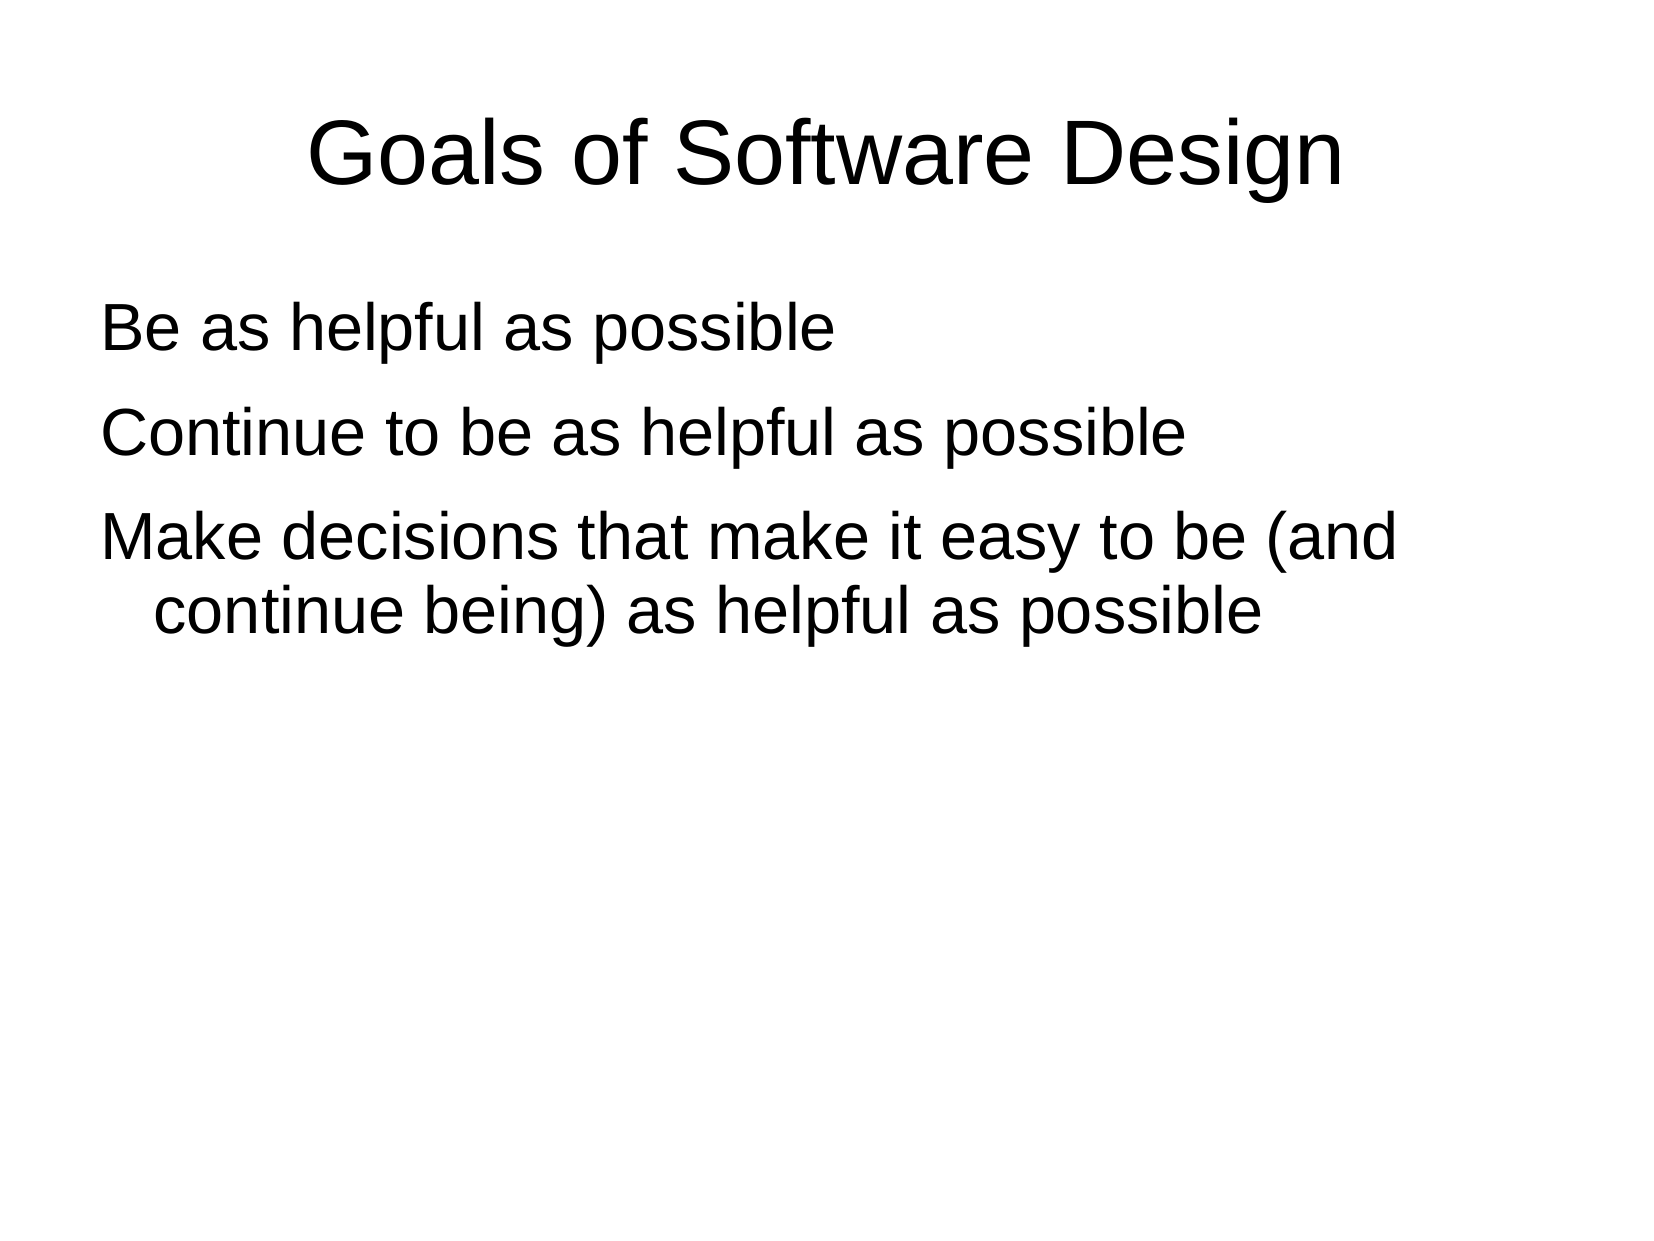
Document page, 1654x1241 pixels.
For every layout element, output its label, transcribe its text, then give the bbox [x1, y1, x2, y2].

list Be as helpful as possible Continue to be as helpful as possible Make decisions that make it easy to be (and continue being) as helpful as possible [82, 290, 1571, 1094]
title Goals of Software Design [82, 56, 1571, 250]
